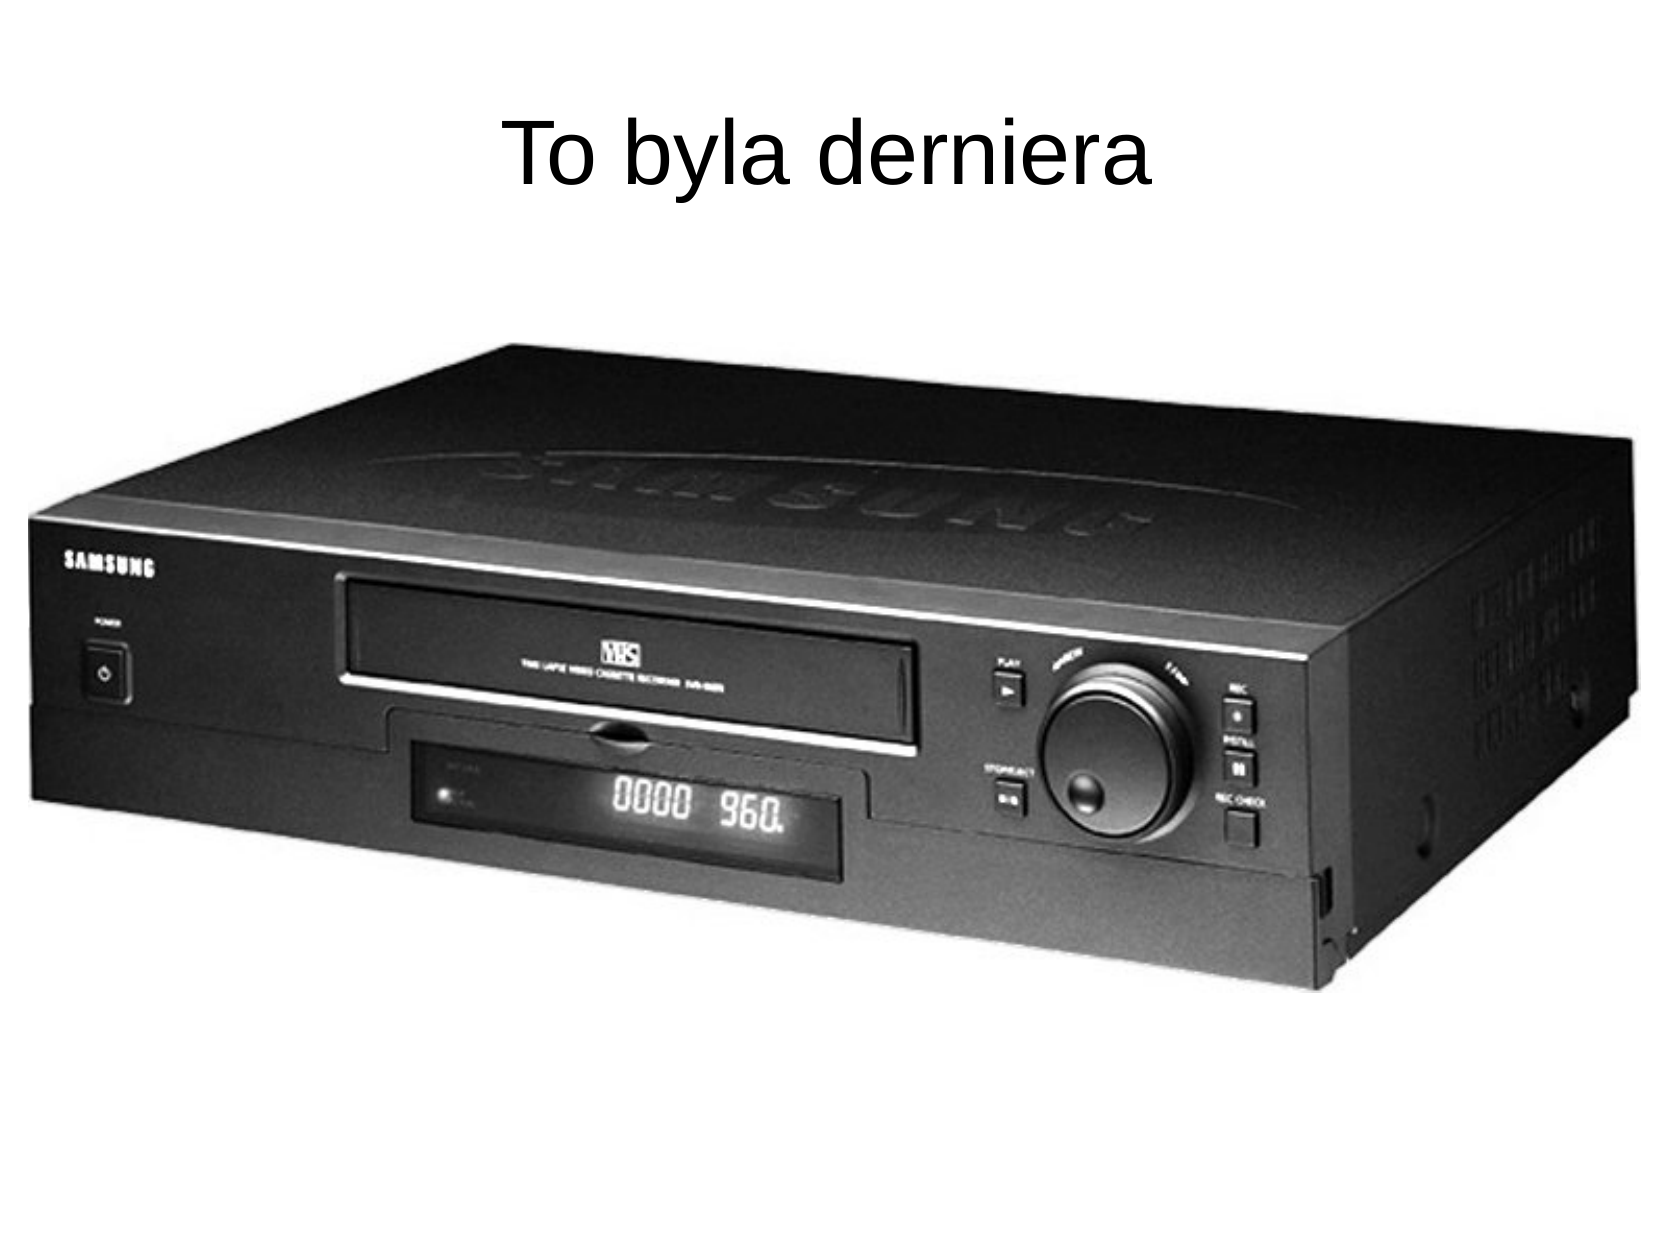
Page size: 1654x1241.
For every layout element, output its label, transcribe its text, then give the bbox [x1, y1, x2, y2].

picture [28, 342, 1641, 993]
title To byla derniera [82, 49, 1571, 257]
